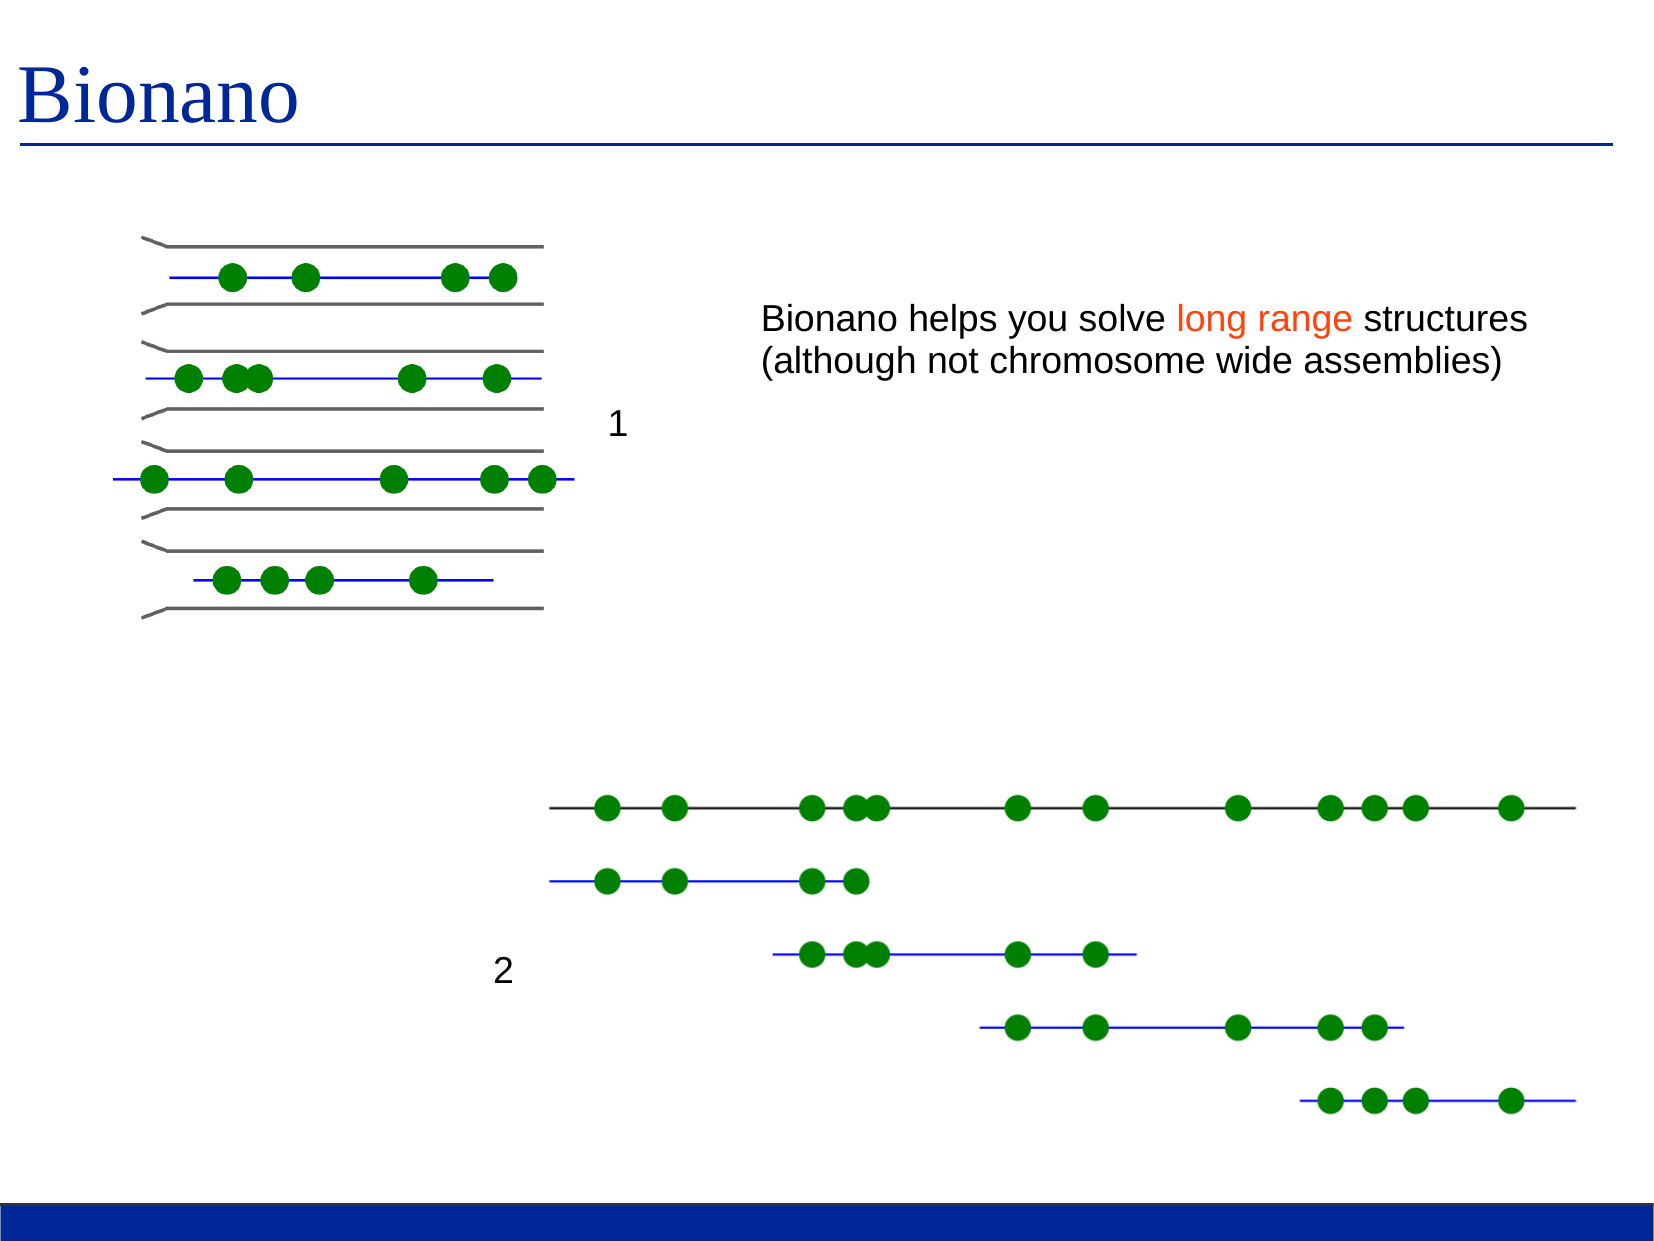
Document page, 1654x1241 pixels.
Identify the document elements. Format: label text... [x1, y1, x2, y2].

picture [536, 779, 1604, 1126]
text_box 2 [478, 942, 529, 1000]
picture [92, 220, 593, 635]
title Bionano [17, 0, 1589, 198]
text_box 1 [607, 395, 611, 453]
text_box Bionano helps you solve long range structures (although not chromosome wide assemblies) [746, 290, 1544, 389]
